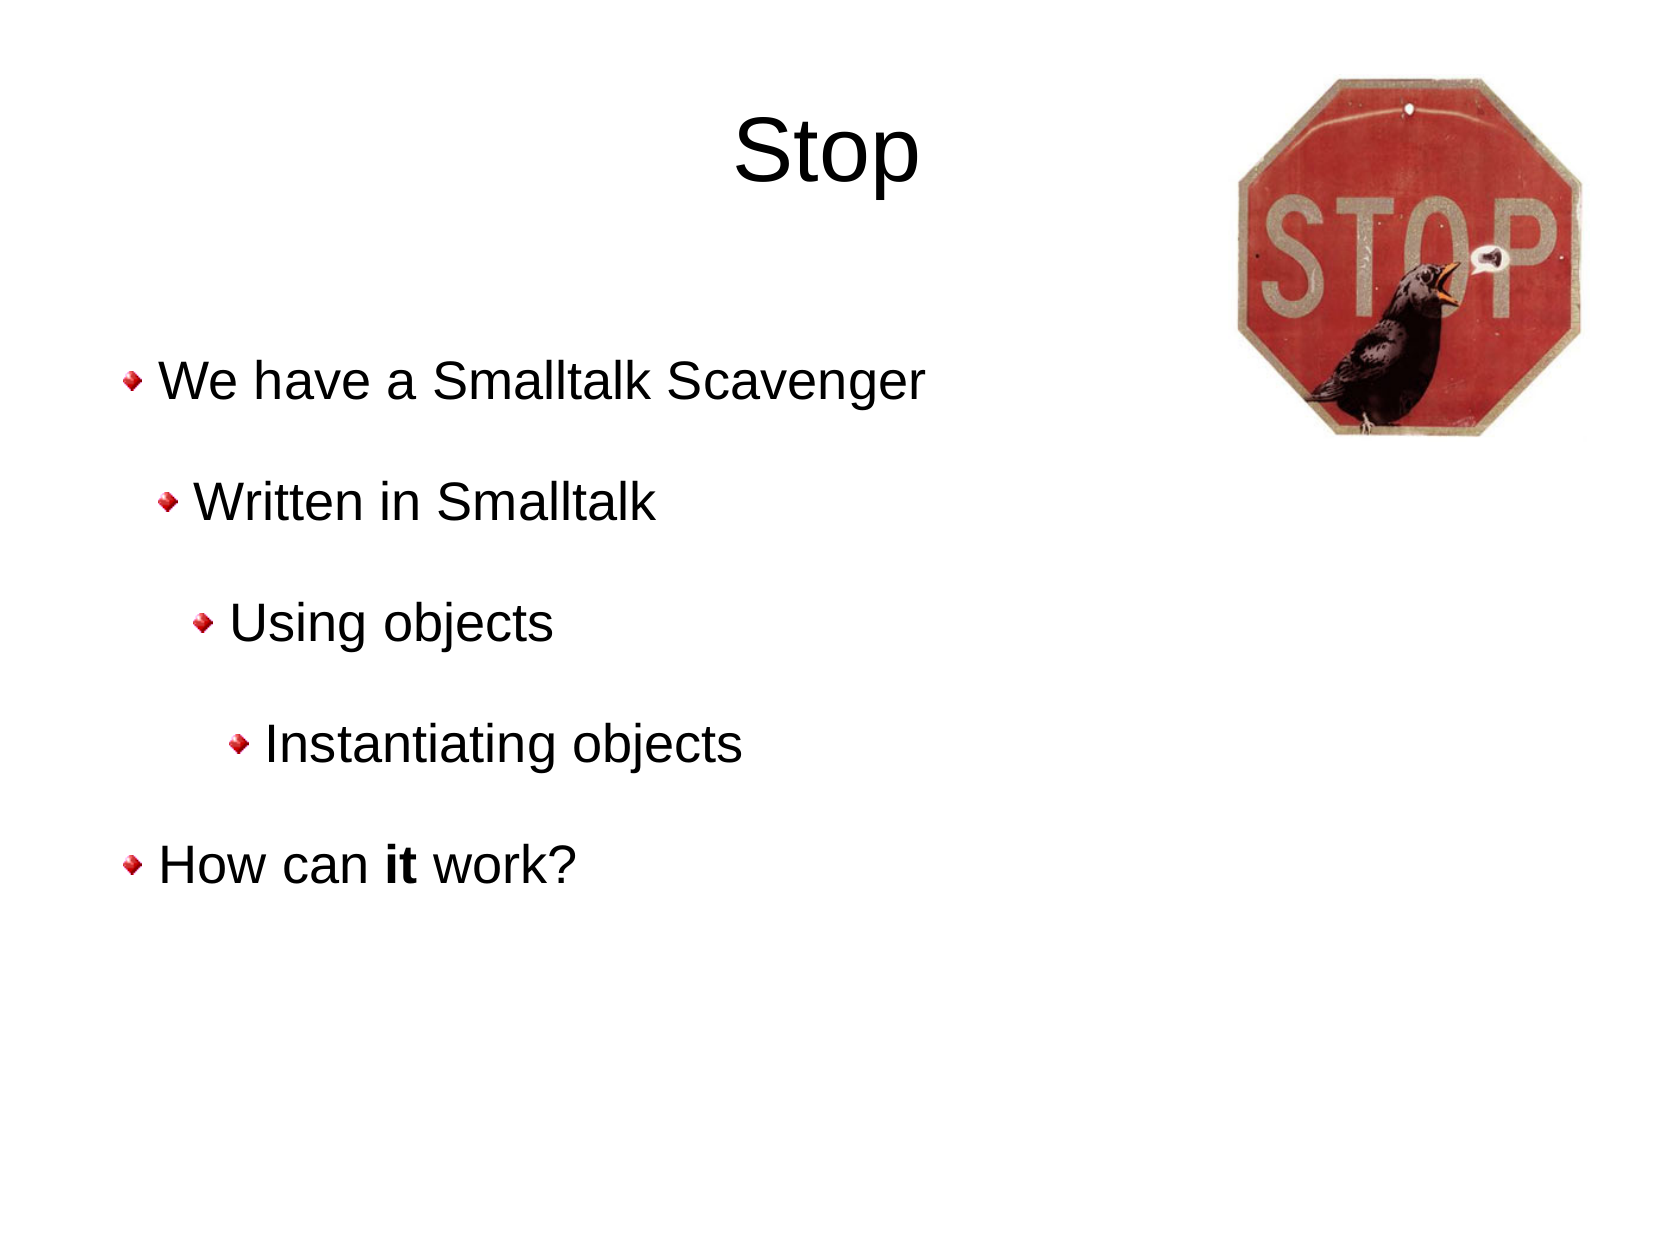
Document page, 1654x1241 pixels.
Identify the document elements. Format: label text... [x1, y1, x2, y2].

picture [1200, 74, 1616, 442]
text_box We have a Smalltalk Scavenger Written in Smalltalk Using objects Instantiating objects How can it work? [37, 343, 1201, 903]
text_box Stop [143, 91, 1200, 209]
